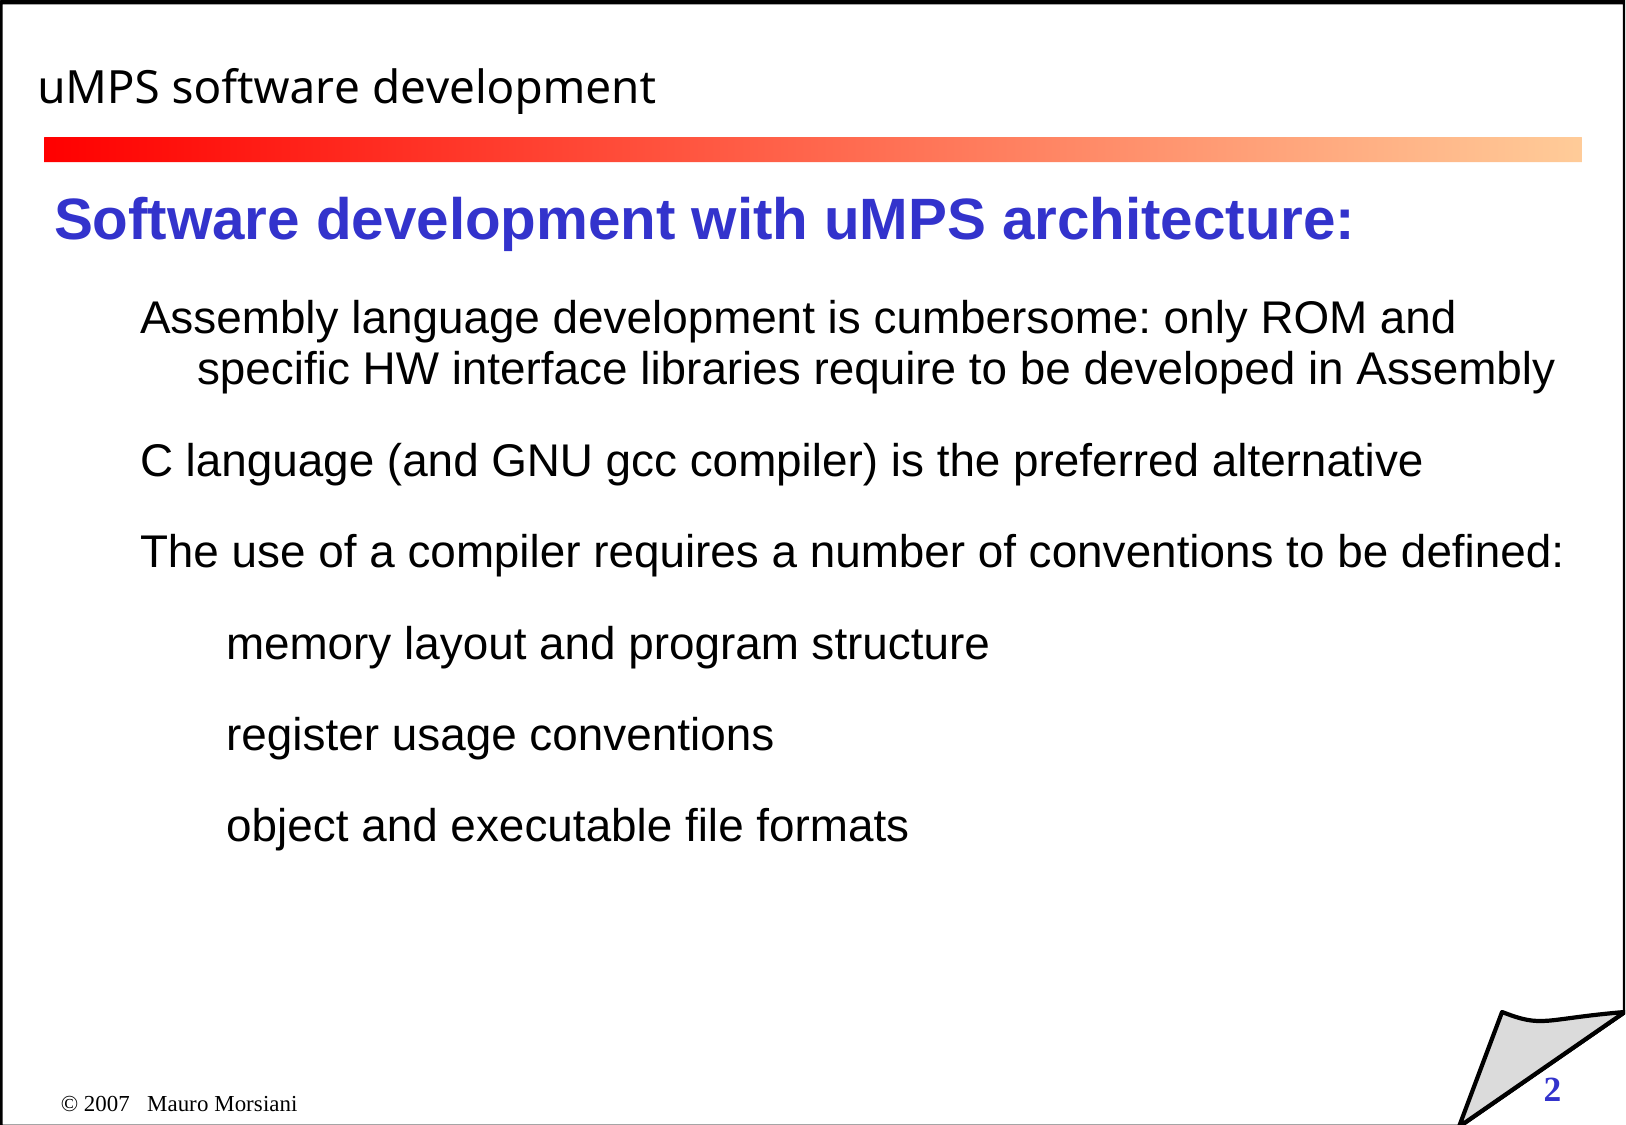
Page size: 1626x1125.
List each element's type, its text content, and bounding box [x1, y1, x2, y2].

title uMPS software development [37, 44, 1588, 131]
list Software development with uMPS architecture: Assembly language development is cumbersome: only ROM and specific HW interface libraries require to be developed in Assembly C language (and GNU gcc compiler) is the preferred alternative The use of a compiler requires a number of conventions to be defined: memory layout and program structure register usage conventions object and executable file formats [54, 187, 1571, 1124]
